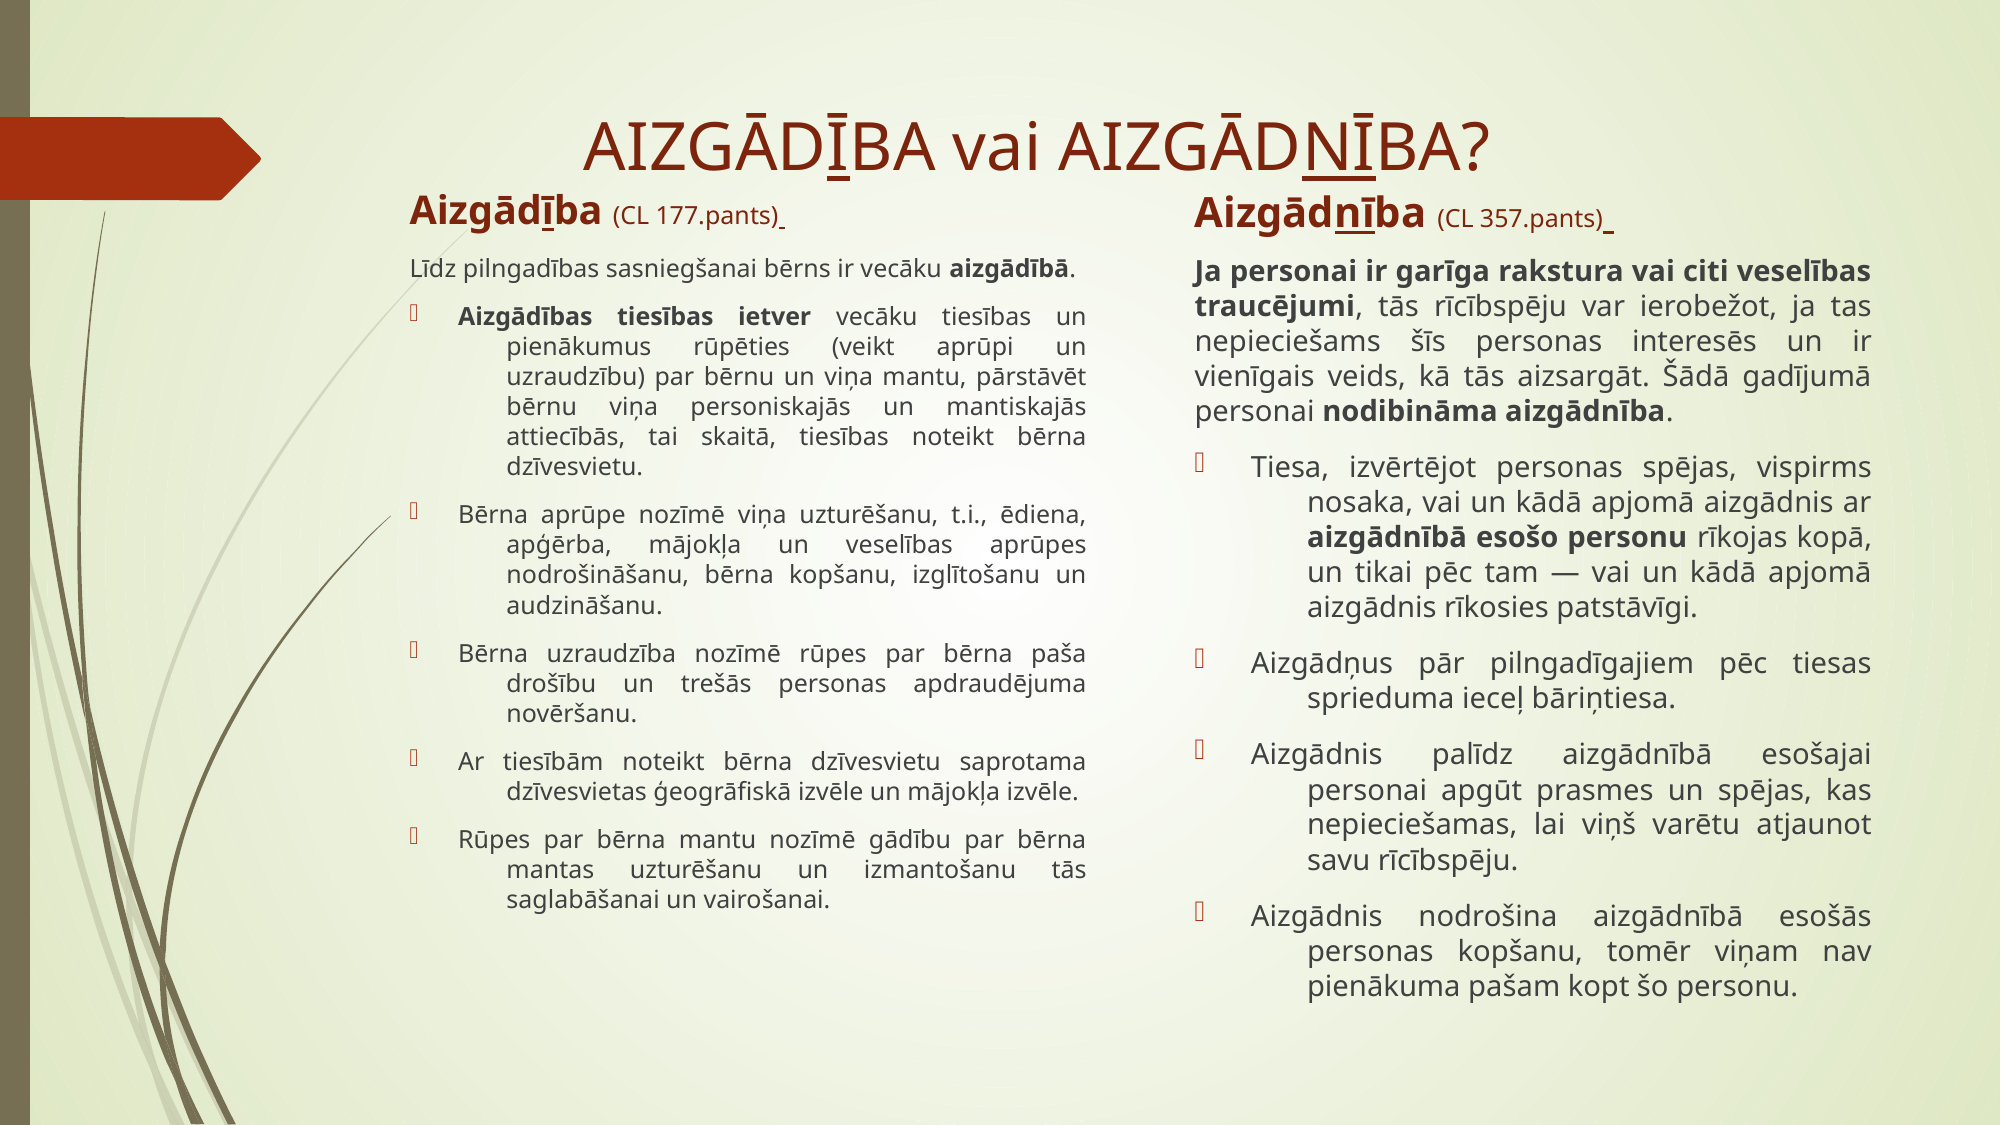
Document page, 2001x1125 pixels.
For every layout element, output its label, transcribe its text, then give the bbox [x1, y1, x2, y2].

list Līdz pilngadības sasniegšanai bērns ir vecāku aizgādībā. Aizgādības tiesības ietver vecāku tiesības un pienākumus rūpēties (veikt aprūpi un uzraudzību) par bērnu un viņa mantu, pārstāvēt bērnu viņa personiskajās un mantiskajās attiecībās, tai skaitā, tiesības noteikt bērna dzīvesvietu. Bērna aprūpe nozīmē viņa uzturēšanu, t.i., ēdiena, apģērba, mājokļa un veselības aprūpes nodrošināšanu, bērna kopšanu, izglītošanu un audzināšanu. Bērna uzraudzība nozīmē rūpes par bērna paša drošību un trešās personas apdraudējuma novēršanu. Ar tiesībām noteikt bērna dzīvesvietu saprotama dzīvesvietas ģeogrāfiskā izvēle un mājokļa izvēle. Rūpes par bērna mantu nozīmē gādību par bērna mantas uzturēšanu un izmantošanu tās saglabāšanai un vairošanai. [394, 244, 1103, 926]
list Ja personai ir garīga rakstura vai citi veselības traucējumi, tās rīcībspēju var ierobežot, ja tas nepieciešams šīs personas interesēs un ir vienīgais veids, kā tās aizsargāt. Šādā gadījumā personai nodibināma aizgādnība. Tiesa, izvērtējot personas spējas, vispirms nosaka, vai un kādā apjomā aizgādnis ar aizgādnībā esošo personu rīkojas kopā, un tikai pēc tam — vai un kādā apjomā aizgādnis rīkosies patstāvīgi. Aizgādņus pār pilngadīgajiem pēc tiesas sprieduma ieceļ bāriņtiesa. Aizgādnis palīdz aizgādnībā esošajai personai apgūt prasmes un spējas, kas nepieciešamas, lai viņš varētu atjaunot savu rīcībspēju. Aizgādnis nodrošina aizgādnībā esošās personas kopšanu, tomēr viņam nav pienākuma pašam kopt šo personu. [1179, 244, 1888, 1077]
text_box Aizgādība (CL 177.pants) [394, 178, 813, 264]
title AIZGĀDĪBA vai AIZGĀDNĪBA? [568, 96, 2000, 307]
text_box Aizgādnība (CL 357.pants) [1179, 178, 1717, 264]
